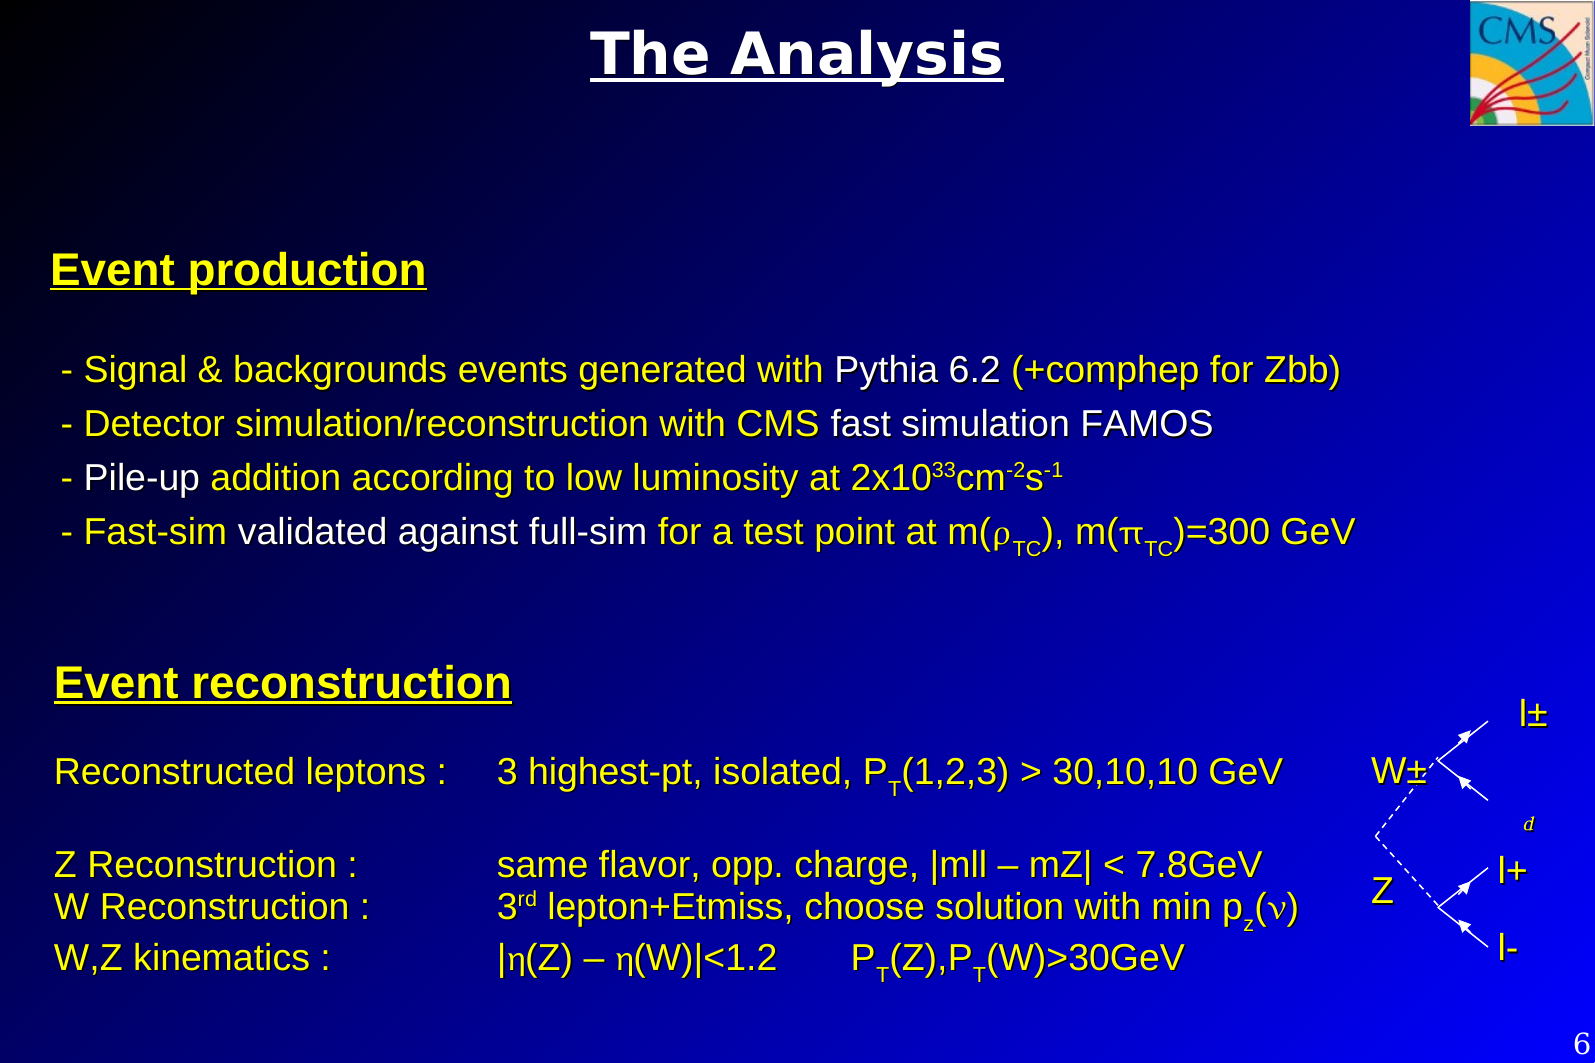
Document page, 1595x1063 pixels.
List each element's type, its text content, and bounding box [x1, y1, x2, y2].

text_box Event reconstruction Reconstructed leptons : 3 highest-pt, isolated, PT(1,2,3) > 30,10,10 GeV Z Reconstruction : same flavor, opp. charge, |mll – mZ| < 7.8GeV W Reconstruction : 3rd lepton+Etmiss, choose solution with min pz() W,Z kinematics : |(Z) – (W)|<1.2 PT(Z),PT(W)>30GeV [39, 649, 1317, 1027]
text_box W± [1356, 741, 1444, 804]
picture [1508, 19, 1514, 28]
picture [1514, 29, 1522, 40]
picture [1483, 38, 1491, 44]
picture [1480, 21, 1484, 37]
picture [1470, 0, 1595, 126]
text_box l- [1482, 919, 1534, 981]
text_box  [1503, 803, 1572, 865]
text_box Event production - Signal & backgrounds events generated with Pythia 6.2 (+comphep for Zbb) - Detector simulation/reconstruction with CMS fast simulation FAMOS - Pile-up addition according to low luminosity at 2x1033cm-2s-1 - Fast-sim validated against full-sim for a test point at m(TC), m(TC)=300 GeV [35, 236, 1373, 598]
text_box l± [1503, 685, 1564, 747]
title The Analysis [79, 0, 1515, 136]
text_box Z [1356, 862, 1409, 924]
text_box l+ [1482, 842, 1543, 904]
